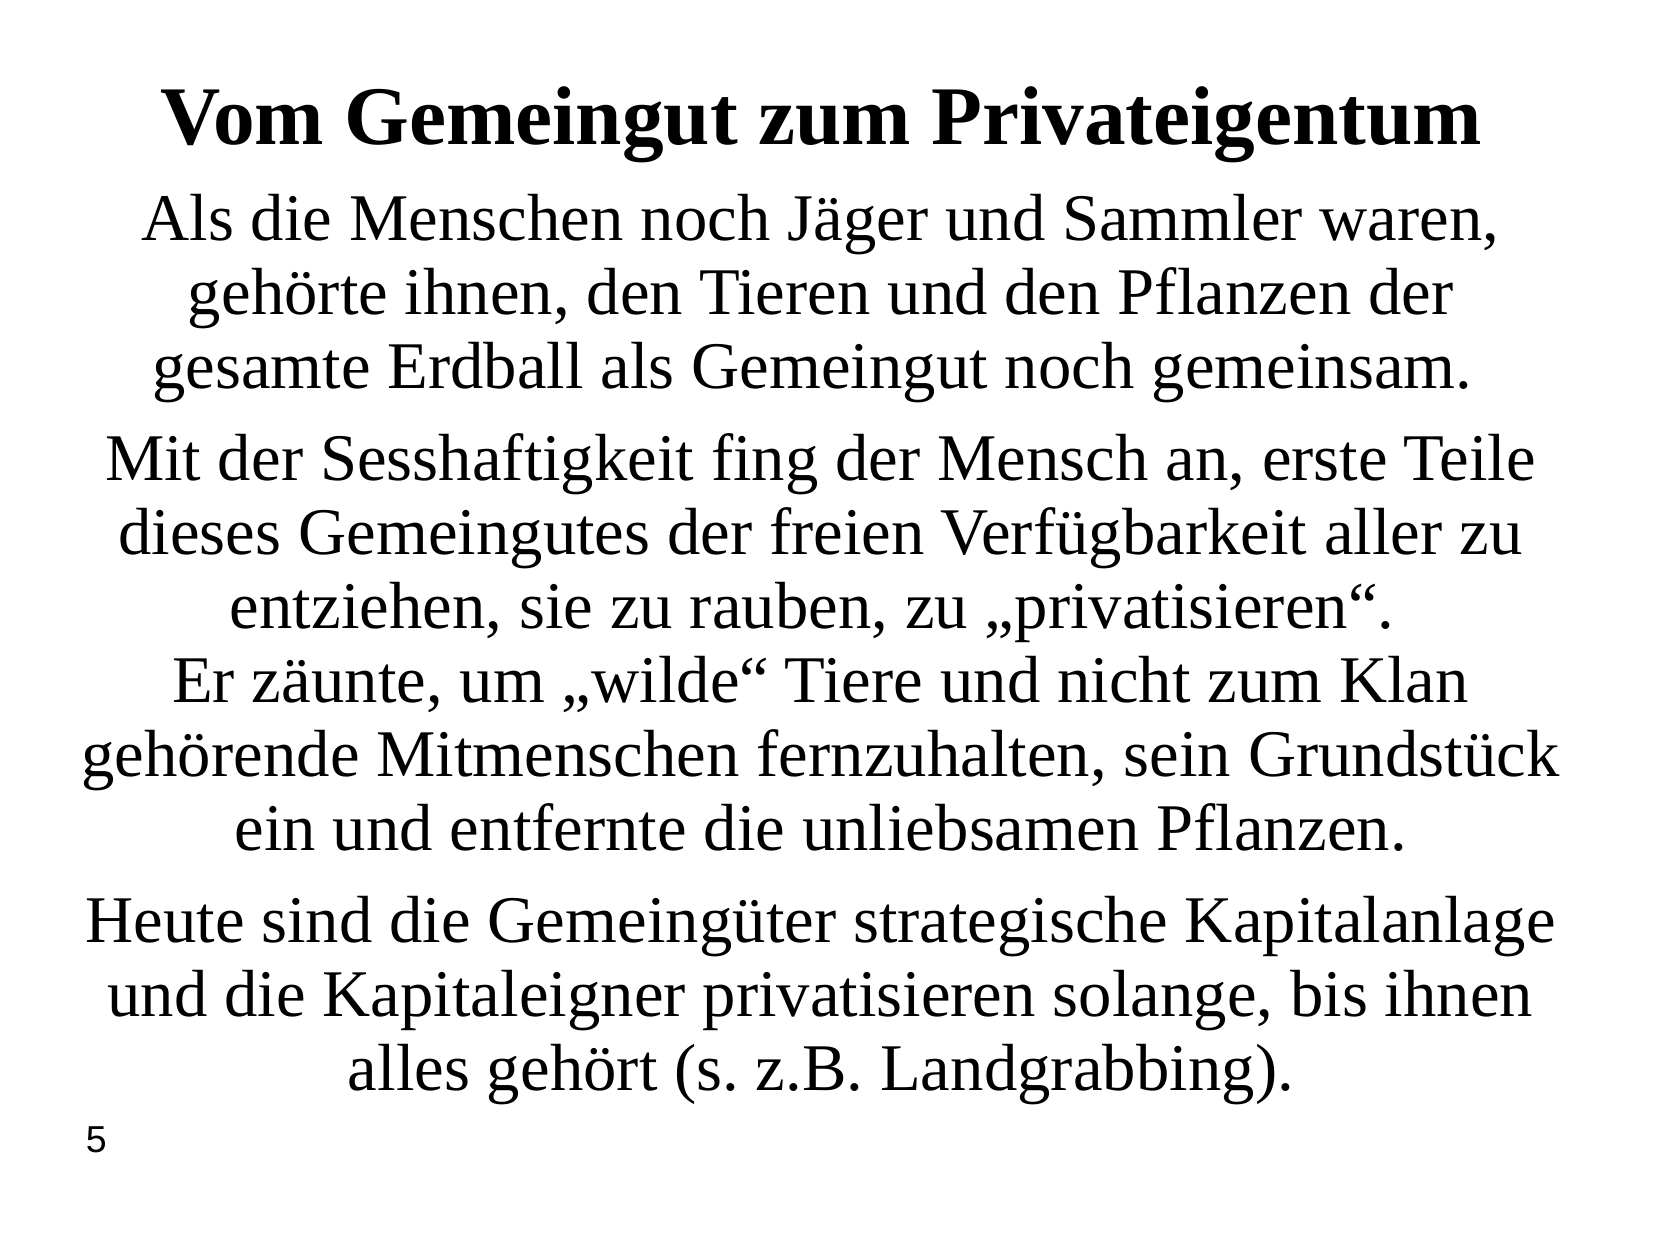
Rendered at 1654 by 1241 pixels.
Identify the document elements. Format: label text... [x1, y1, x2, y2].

text_box <Nummer> [71, 1111, 289, 1182]
text_box Vom Gemeingut zum Privateigentum Als die Menschen noch Jäger und Sammler waren, gehörte ihnen, den Tieren und den Pflanzen der gesamte Erdball als Gemeingut noch gemeinsam. Mit der Sesshaftigkeit fing der Mensch an, erste Teile dieses Gemeingutes der freien Verfügbarkeit aller zu entziehen, sie zu rauben, zu „privatisieren“. Er zäunte, um „wilde“ Tiere und nicht zum Klan gehörende Mitmenschen fernzuhalten, sein Grundstück ein und entfernte die unliebsamen Pflanzen. Heute sind die Gemeingüter strategische Kapitalanlage und die Kapitaleigner privatisieren solange, bis ihnen alles gehört (s. z.B. Landgrabbing). [66, 63, 1588, 1113]
